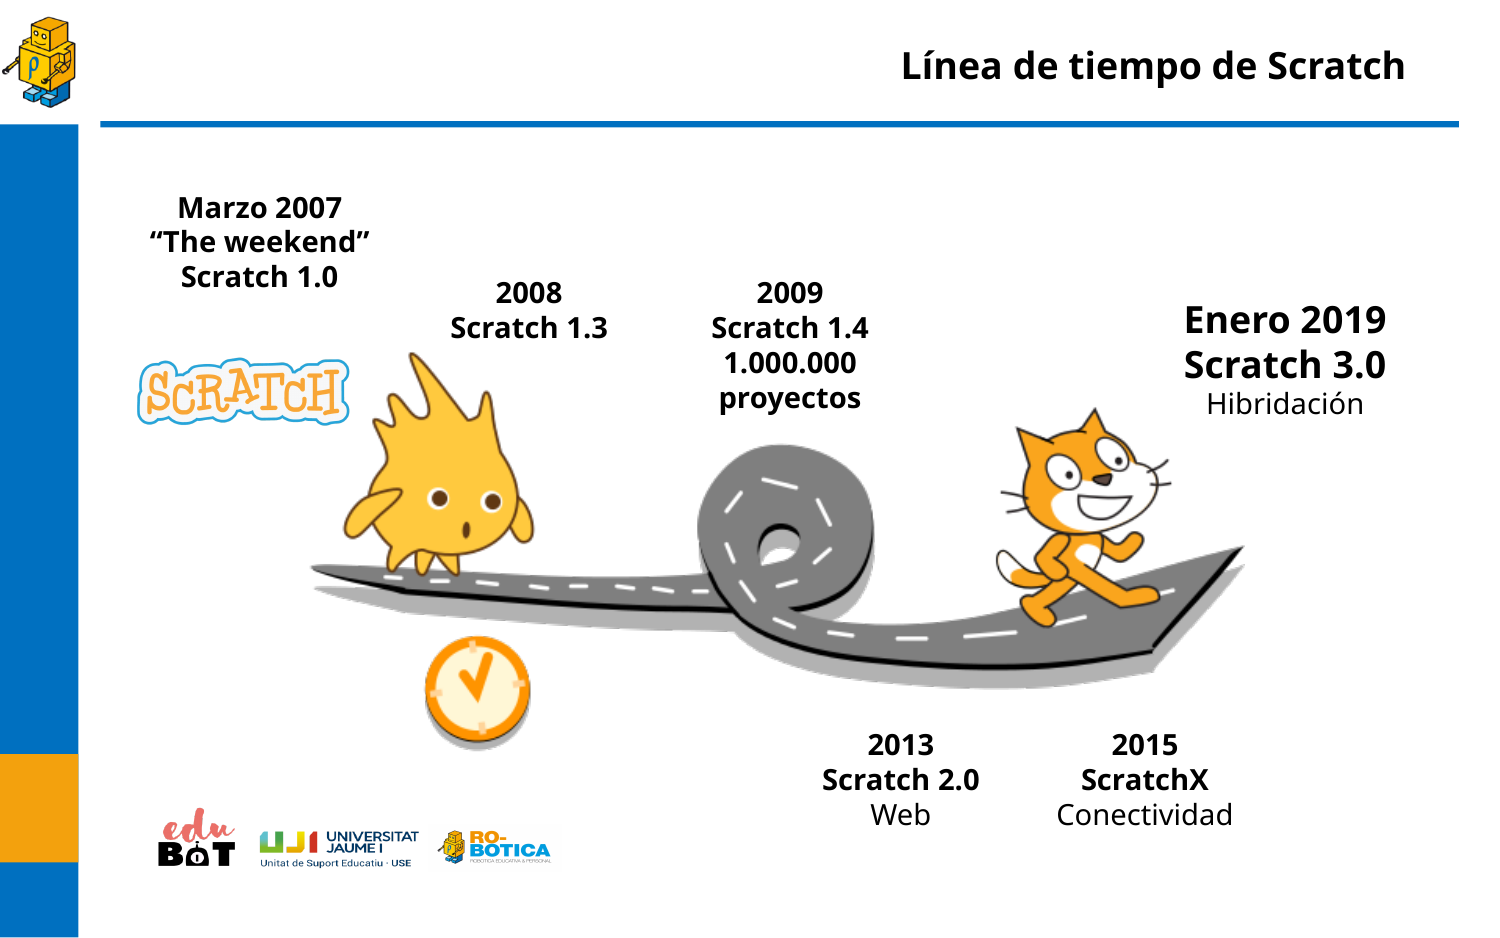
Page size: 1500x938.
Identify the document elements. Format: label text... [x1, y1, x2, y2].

text_box 2008 Scratch 1.3 [423, 259, 636, 371]
text_box Marzo 2007 “The weekend” Scratch 1.0 [119, 173, 400, 305]
text_box 2013 Scratch 2.0 Web [769, 711, 1013, 843]
picture [0, 15, 80, 110]
picture [136, 345, 1245, 759]
picture [149, 799, 243, 876]
picture [251, 824, 562, 872]
text_box Línea de tiempo de Scratch [885, 27, 1460, 98]
text_box 2009 Scratch 1.4 1.000.000 proyectos [658, 259, 922, 427]
text_box 2015 ScratchX Conectividad [1013, 711, 1277, 843]
text_box Enero 2019 Scratch 3.0 Hibridación [1153, 280, 1417, 448]
